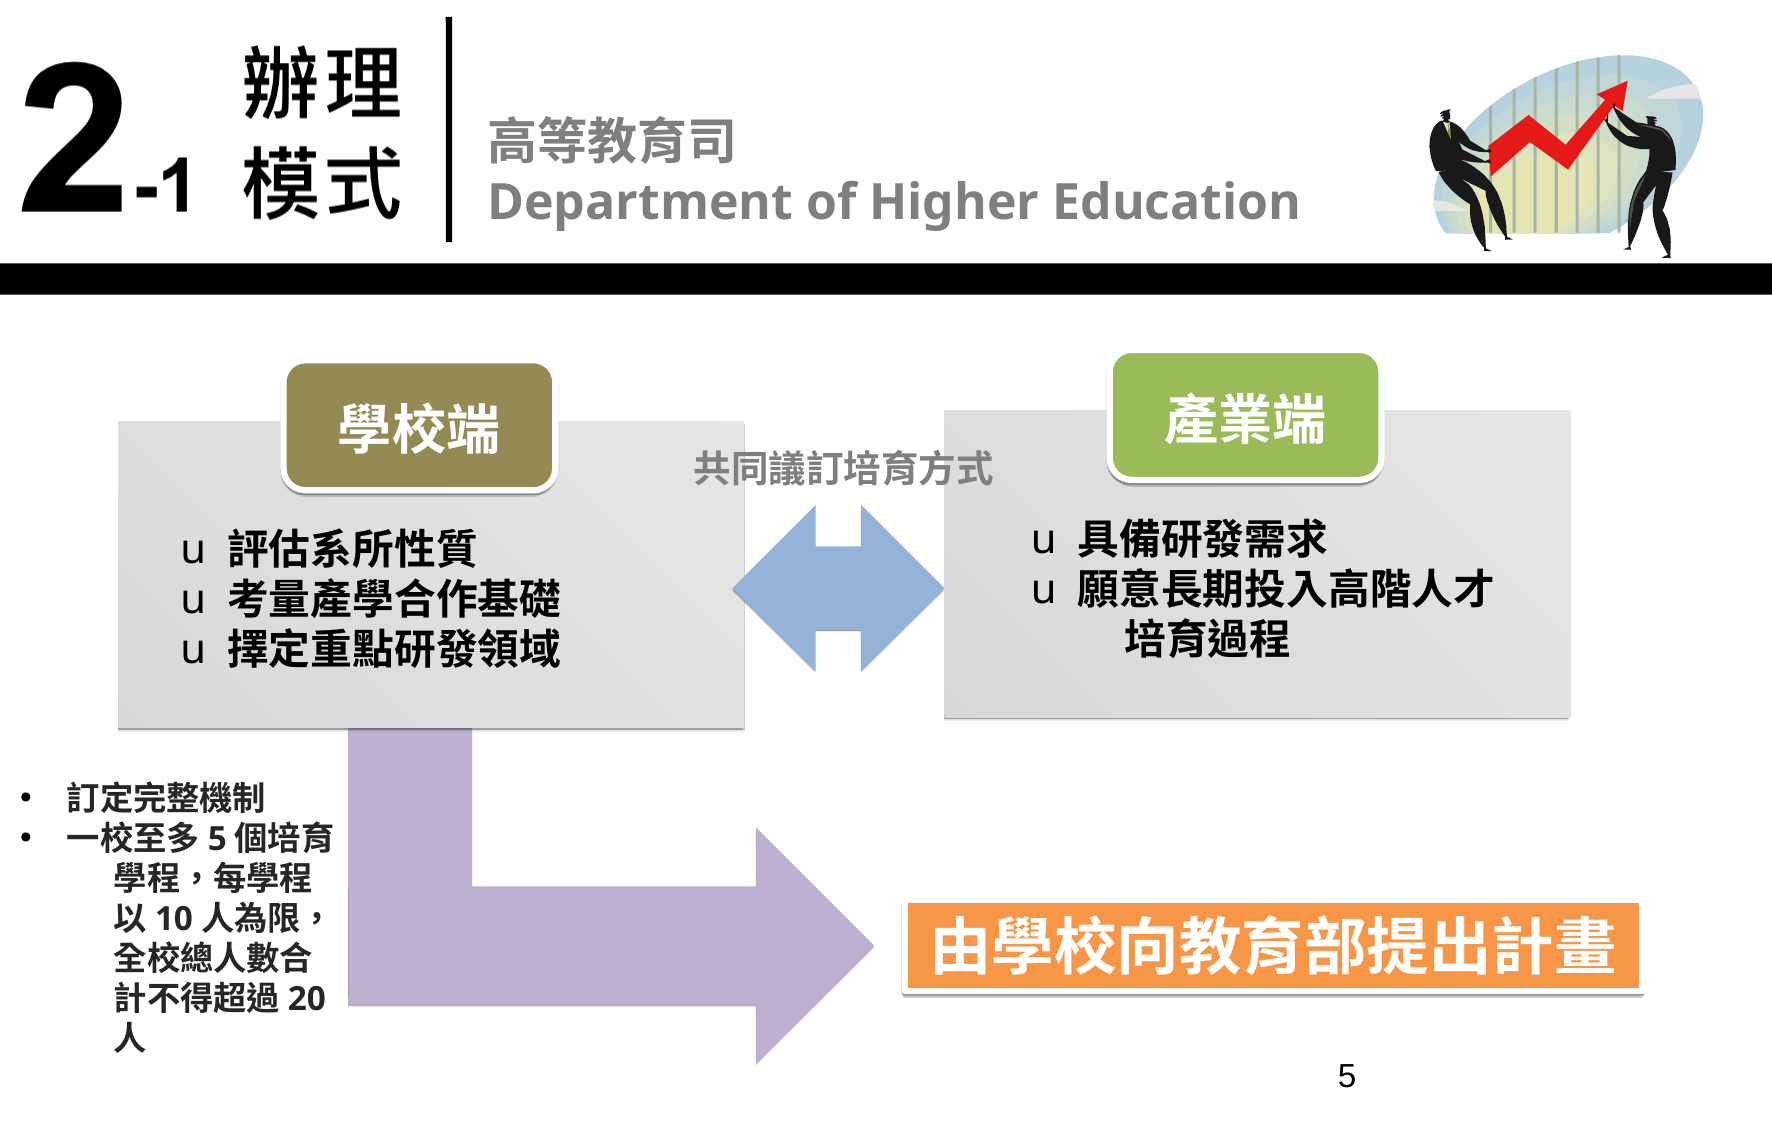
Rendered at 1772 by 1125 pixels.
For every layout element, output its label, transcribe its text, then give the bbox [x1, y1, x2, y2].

text_box 具備研發需求 願意長期投入高階人才培育過程 [1015, 504, 1549, 672]
text_box 高等教育司 Department of Higher Education [472, 102, 1358, 237]
text_box 訂定完整機制 一校至多5個培育學程，每學程以10人為限，全校總人數合計不得超過20人 [5, 769, 360, 1028]
text_box 產業端 [1133, 377, 1358, 459]
picture [1, 0, 447, 385]
text_box [118, 349, 1570, 1064]
text_box 評估系所性質 考量產學合作基礎 擇定重點研發領域 [165, 515, 709, 682]
text_box 由學校向教育部提出計畫 [904, 900, 1642, 992]
picture [1429, 54, 1704, 259]
text_box 5 [1322, 1046, 1737, 1125]
text_box 學校端 [307, 387, 532, 469]
text_box 共同議訂培育方式 [678, 437, 1034, 499]
